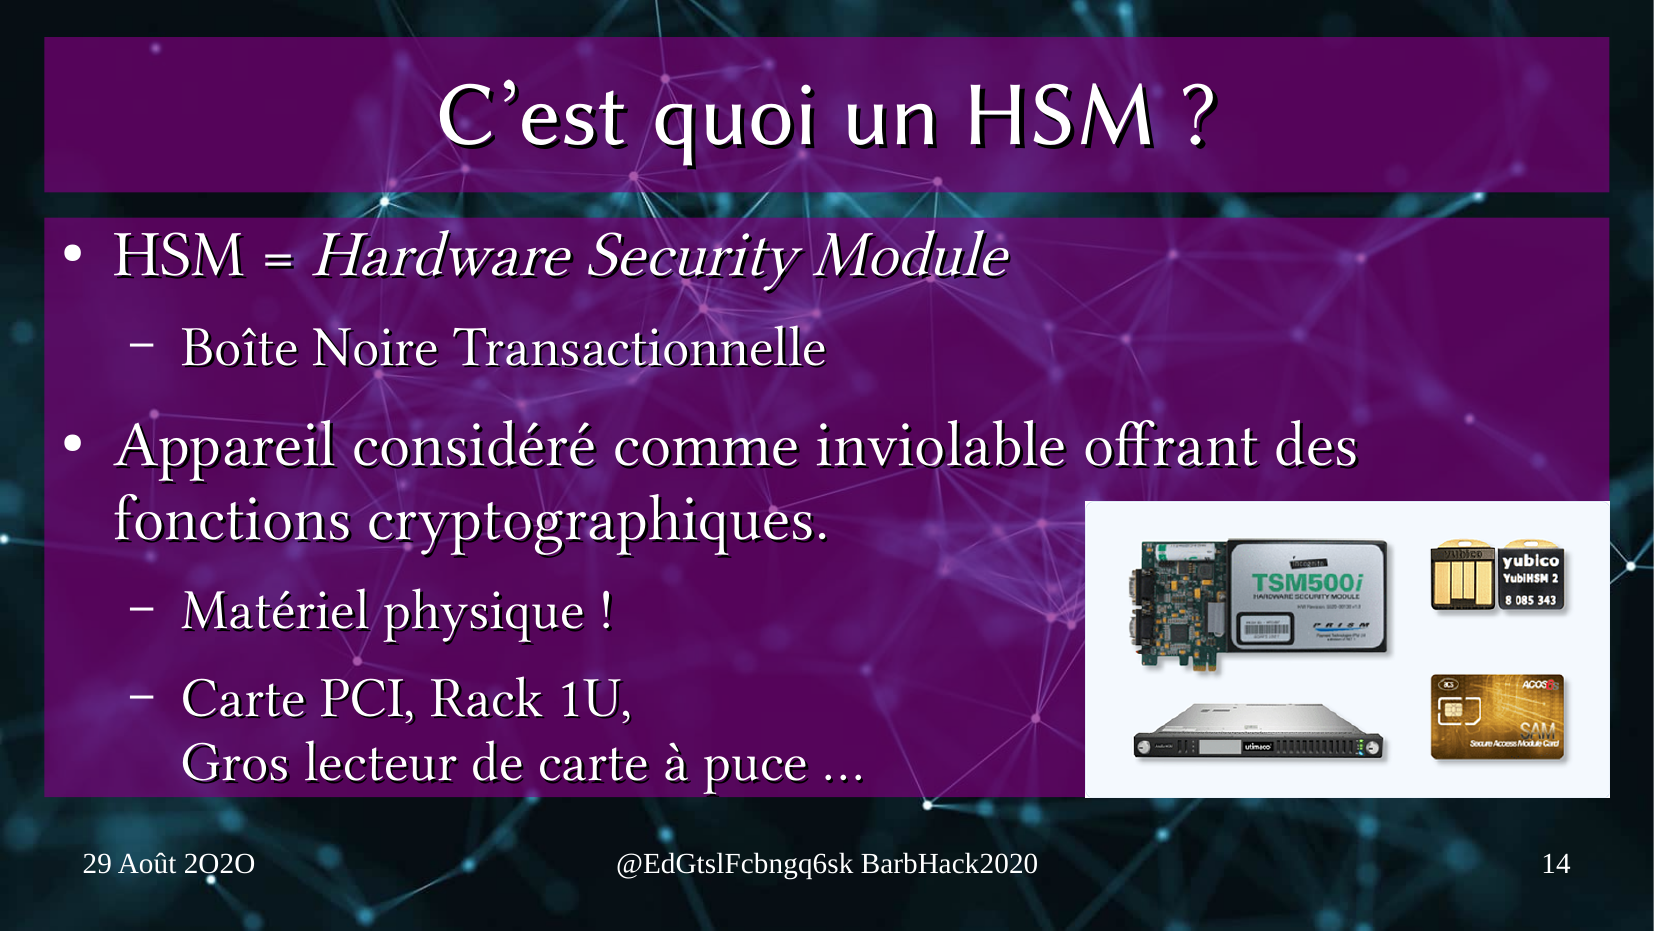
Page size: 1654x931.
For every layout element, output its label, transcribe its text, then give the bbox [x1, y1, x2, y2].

title C’est quoi un HSM ? [44, 37, 1610, 193]
list HSM = Hardware Security Module Boîte Noire Transactionnelle Appareil considéré comme inviolable offrant des fonctions cryptographiques. Matériel physique ! Carte PCI, Rack 1U, Gros lecteur de carte à puce ... [44, 217, 1610, 798]
picture [0, 0, 1654, 931]
